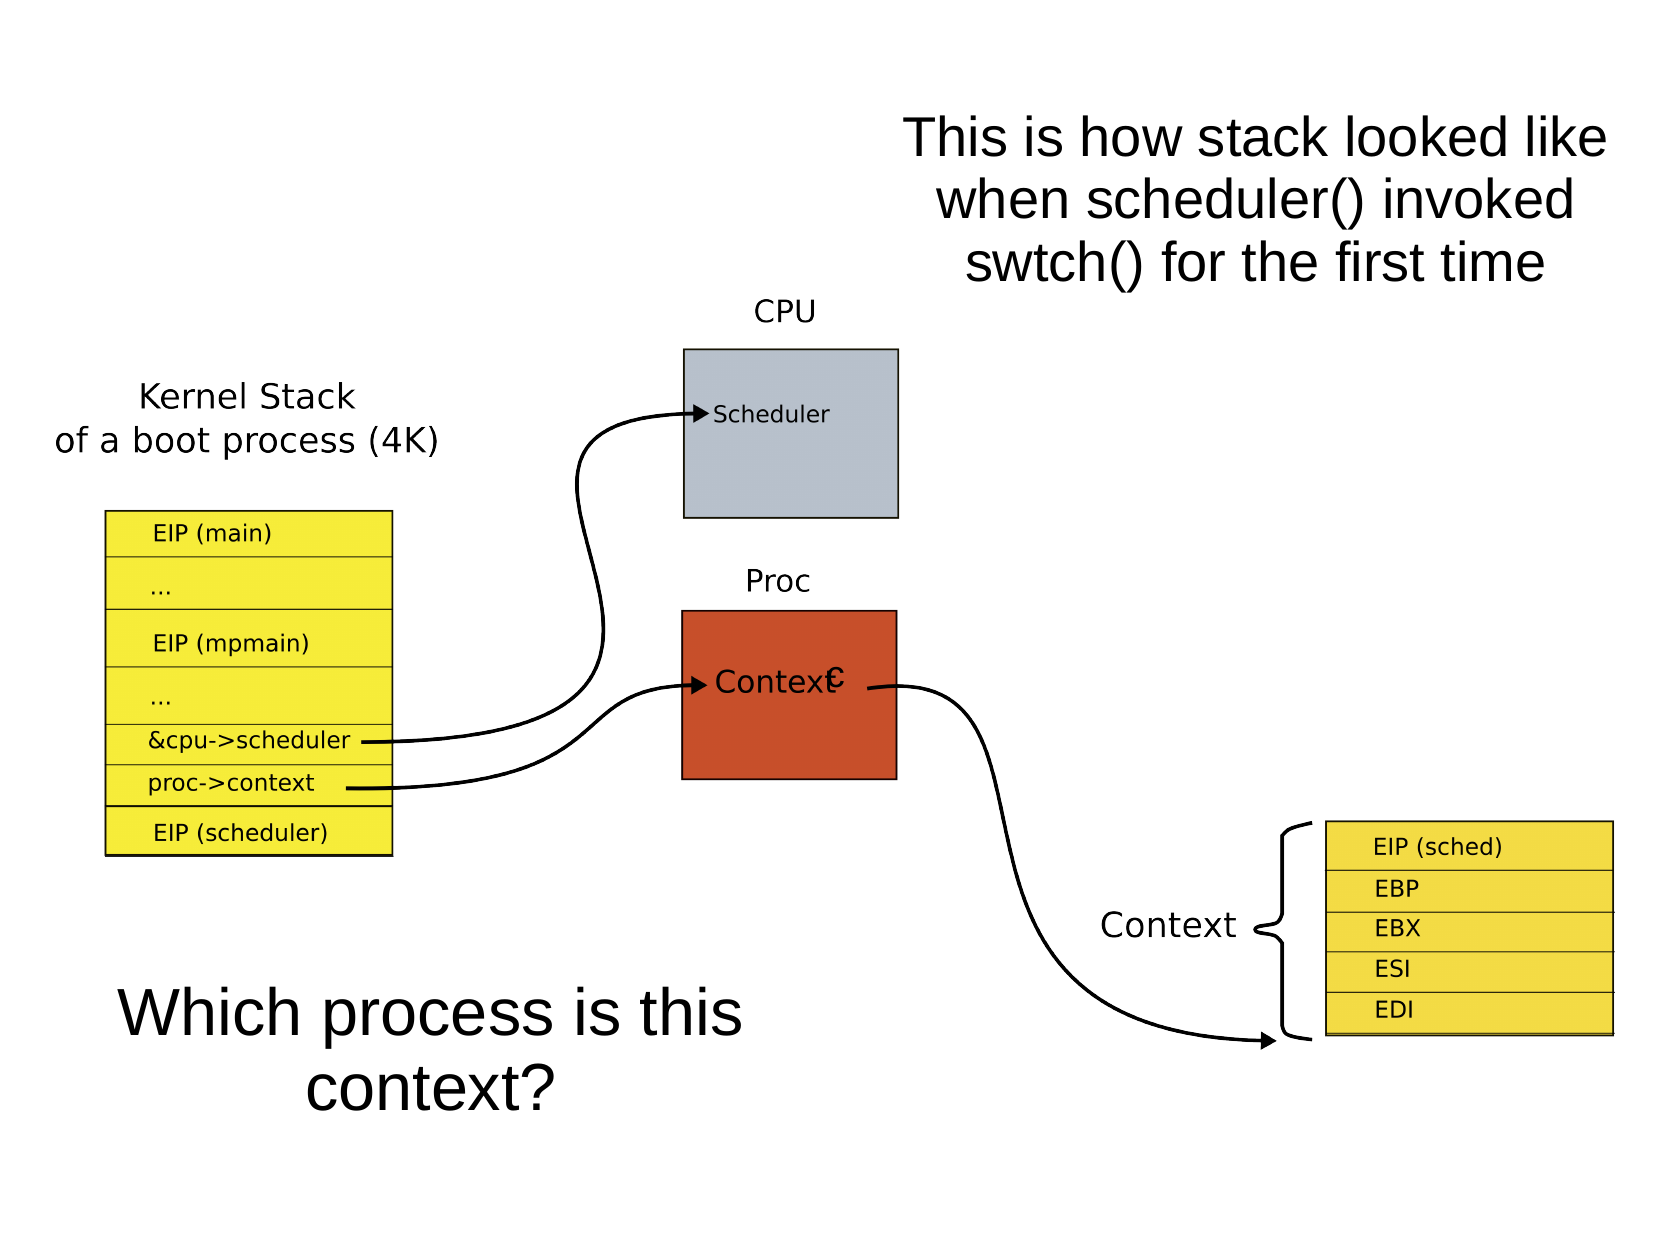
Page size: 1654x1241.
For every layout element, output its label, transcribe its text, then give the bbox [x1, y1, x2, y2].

picture [56, 299, 1615, 1050]
list Which process is this context? [75, 975, 788, 1126]
list This is how stack looked like when scheduler() invoked swtch() for the first time [900, 105, 1613, 301]
